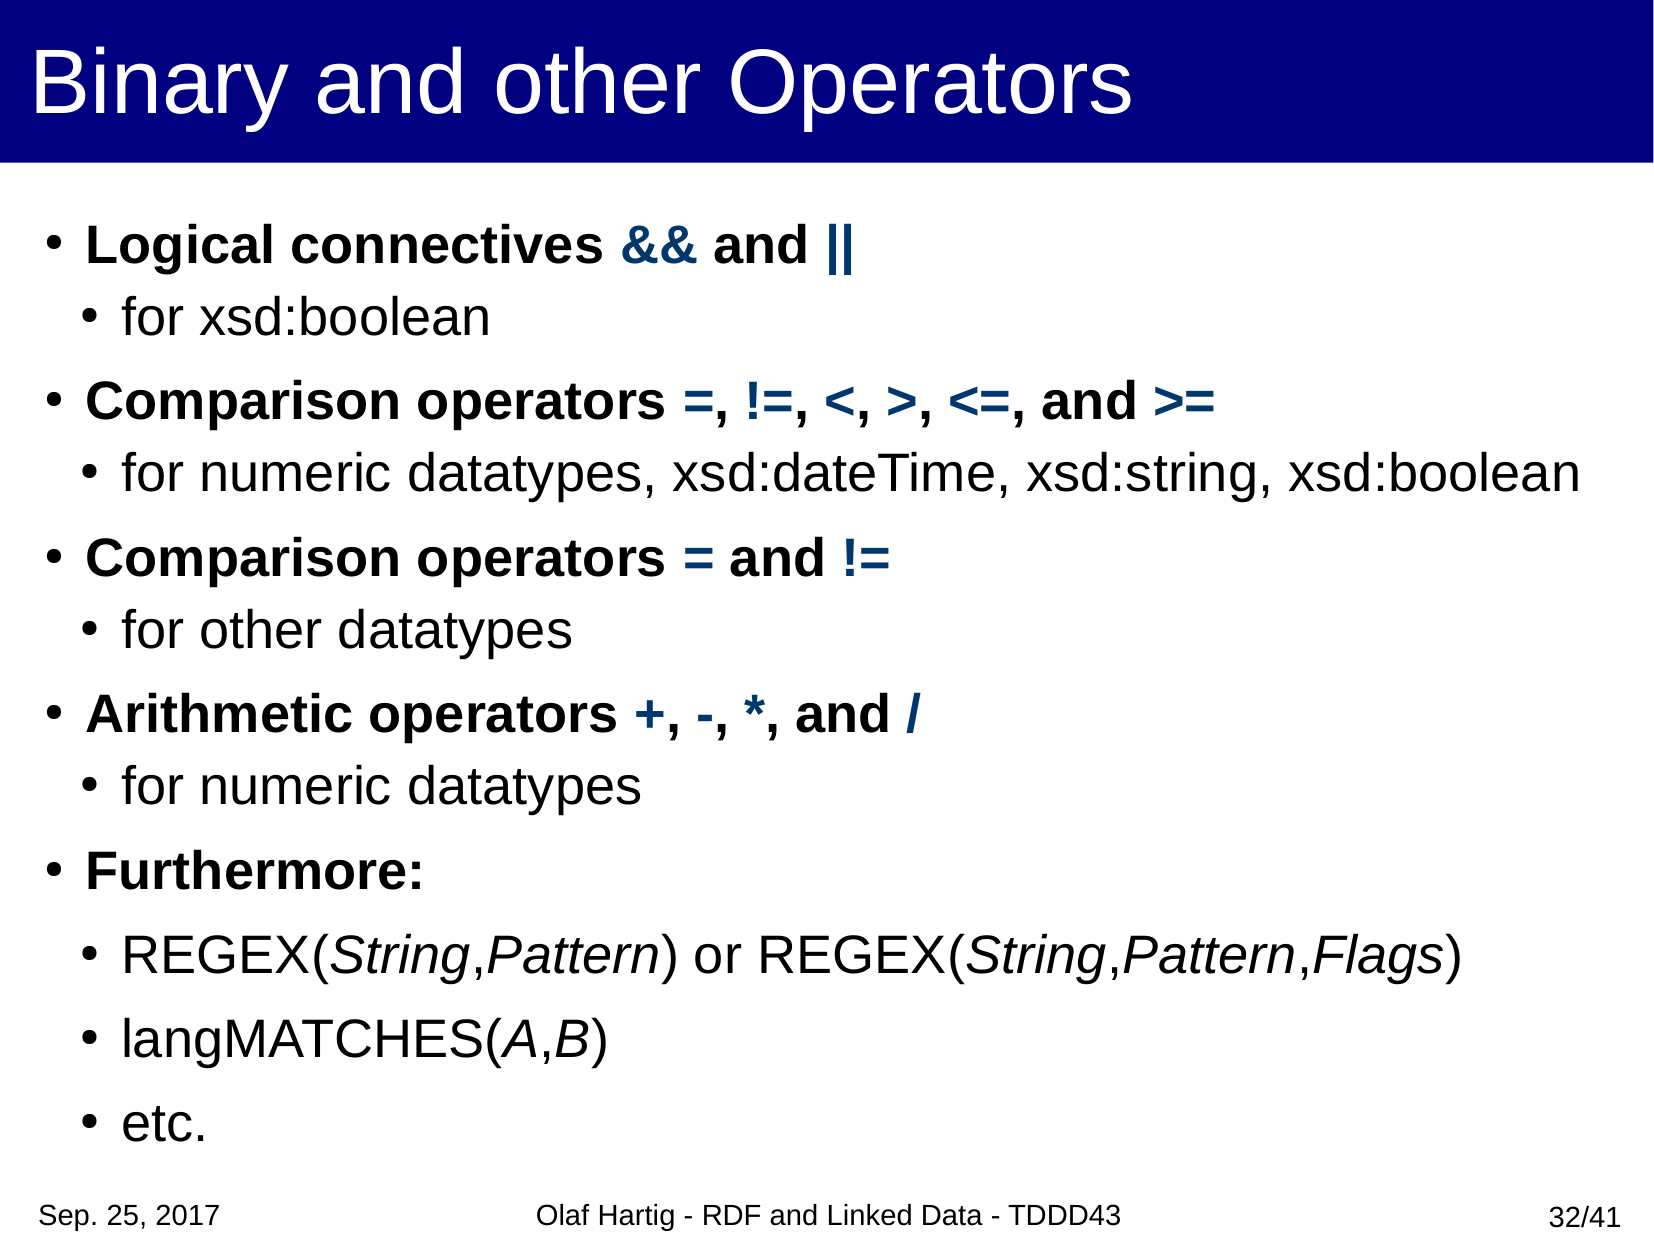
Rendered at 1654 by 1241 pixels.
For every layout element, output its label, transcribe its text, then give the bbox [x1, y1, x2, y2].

text_box Logical connectives && and || for xsd:boolean Comparison operators =, !=, <, >, <=, and >= for numeric datatypes, xsd:dateTime, xsd:string, xsd:boolean Comparison operators = and != for other datatypes Arithmetic operators +, -, *, and / for numeric datatypes Furthermore: REGEX(String,Pattern) or REGEX(String,Pattern,Flags) langMATCHES(A,B) etc. [29, 206, 1625, 1161]
title Binary and other Operators [0, 0, 1654, 163]
